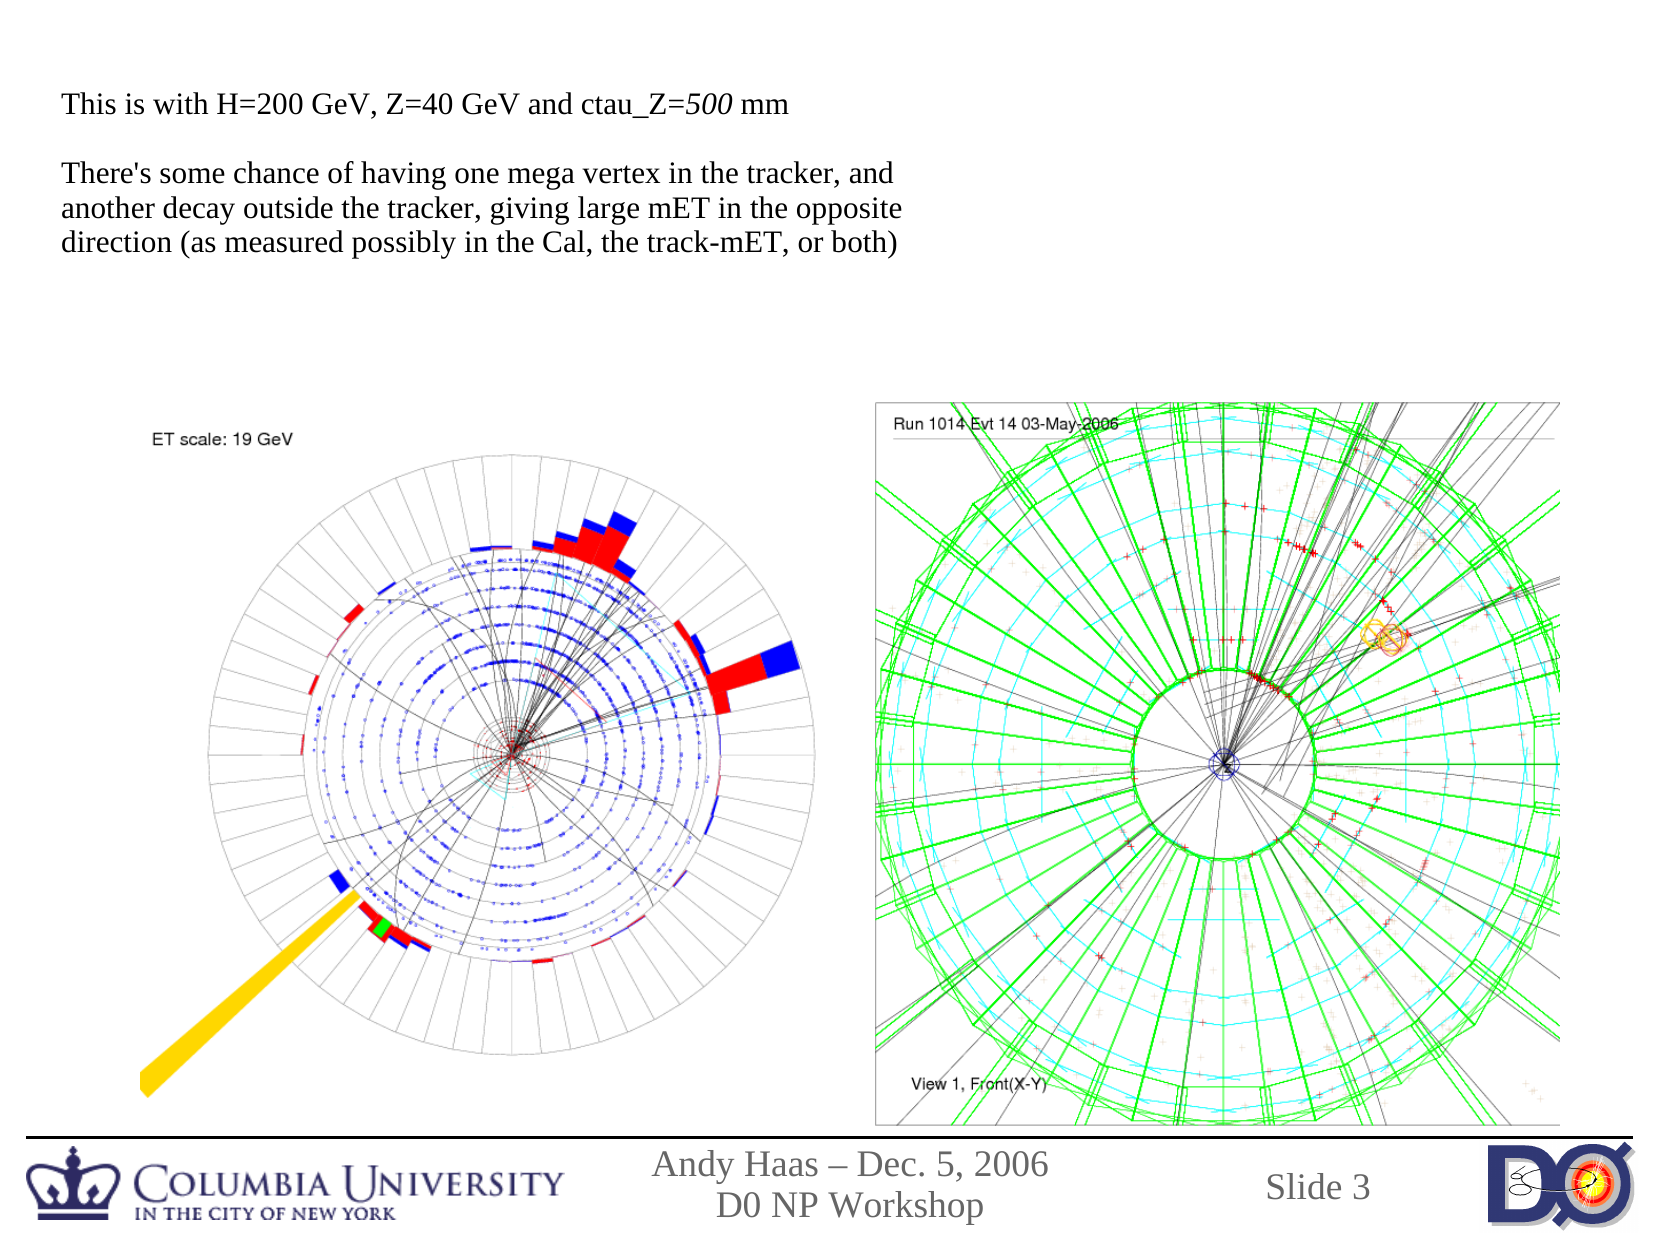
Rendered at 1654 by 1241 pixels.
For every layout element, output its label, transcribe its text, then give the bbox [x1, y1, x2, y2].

picture [26, 1146, 565, 1220]
picture [1479, 1140, 1639, 1233]
text_box This is with H=200 GeV, Z=40 GeV and ctau_Z=500 mm There's some chance of having one mega vertex in the tracker, and another decay outside the tracker, giving large mET in the opposite direction (as measured possibly in the Cal, the track-mET, or both) [61, 87, 938, 301]
picture [140, 426, 832, 1115]
picture [872, 399, 1560, 1129]
